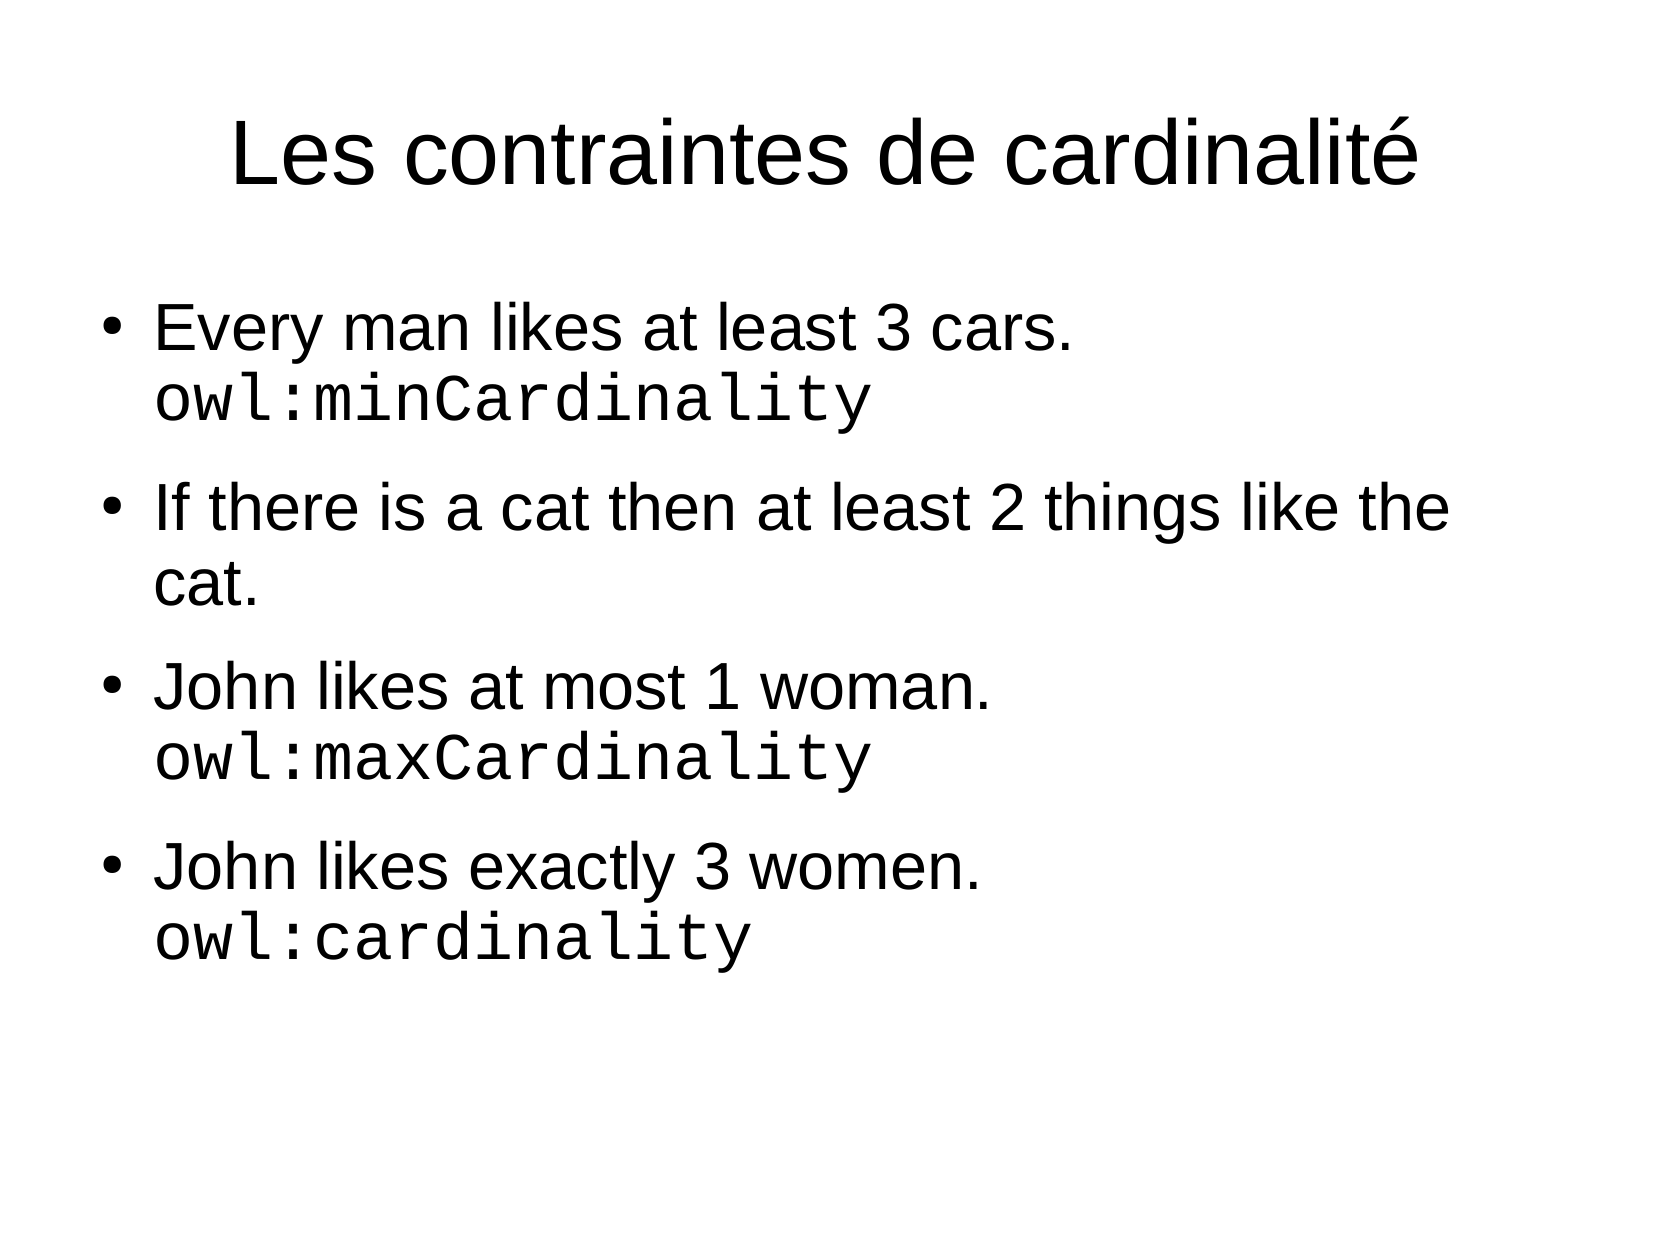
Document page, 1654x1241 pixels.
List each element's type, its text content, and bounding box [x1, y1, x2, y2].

title Les contraintes de cardinalité [82, 56, 1571, 250]
list Every man likes at least 3 cars. owl:minCardinality If there is a cat then at least 2 things like the cat. John likes at most 1 woman. owl:maxCardinality John likes exactly 3 women. owl:cardinality [82, 290, 1571, 1109]
